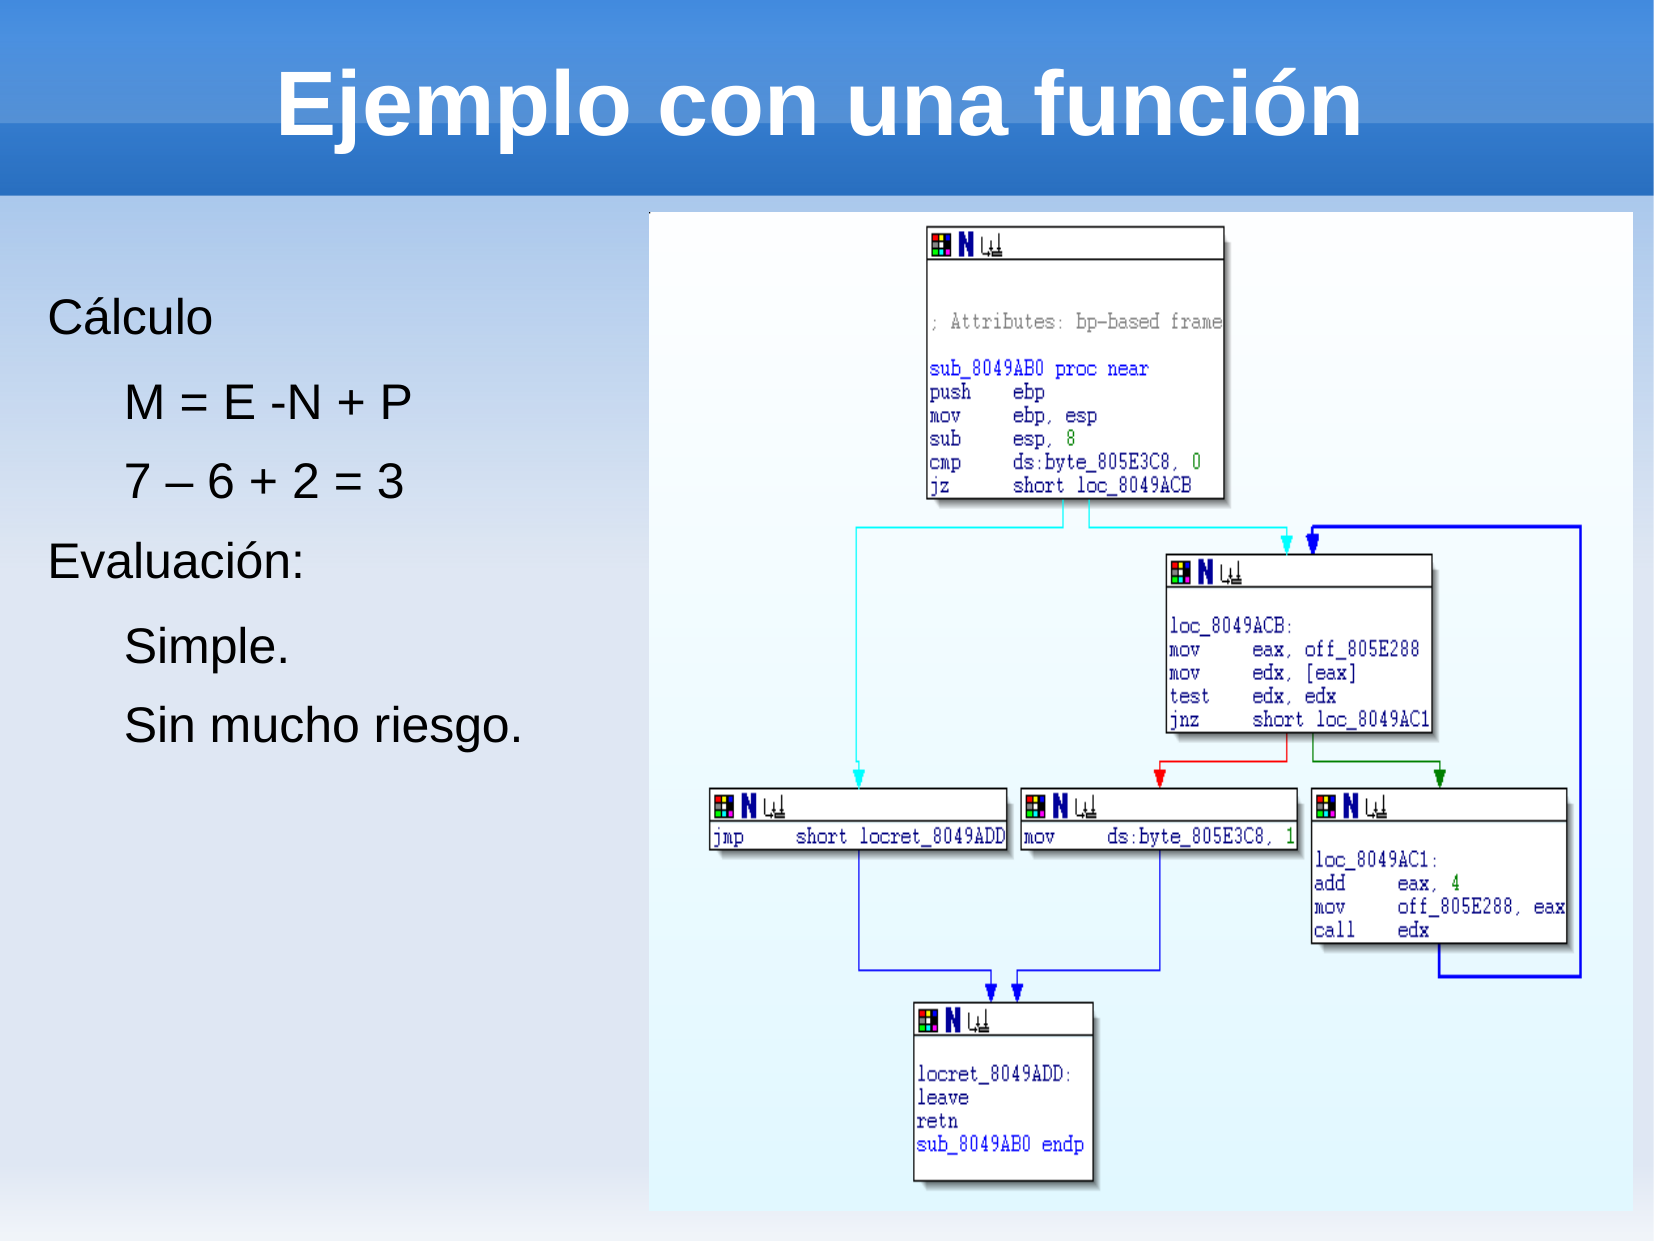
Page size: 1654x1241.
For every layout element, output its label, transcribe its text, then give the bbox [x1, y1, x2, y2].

title Ejemplo con una función [76, 7, 1565, 200]
picture [0, 0, 1654, 1241]
list Cálculo M = E -N + P 7 – 6 + 2 = 3 Evaluación: Simple. Sin mucho riesgo. [29, 288, 649, 1093]
